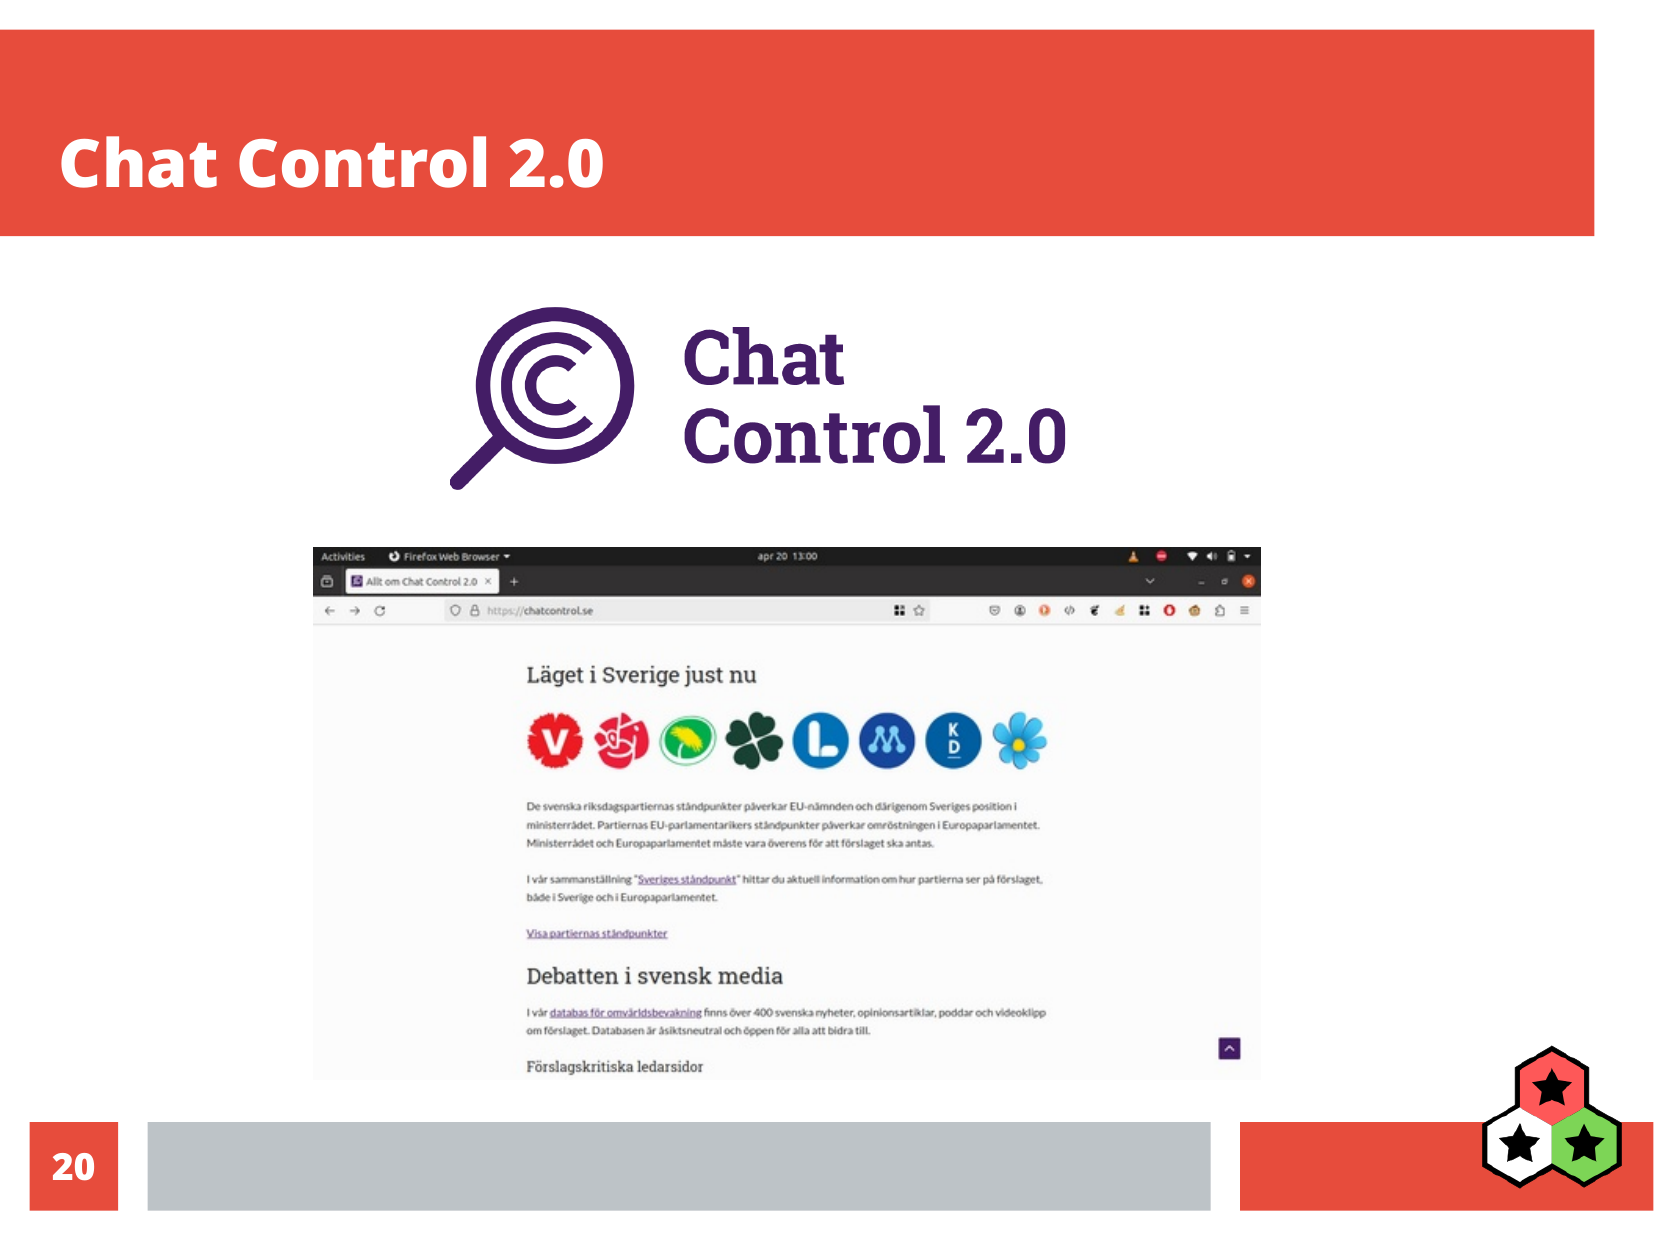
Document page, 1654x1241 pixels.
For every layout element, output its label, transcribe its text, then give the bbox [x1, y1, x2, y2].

picture [1463, 1028, 1640, 1205]
picture [313, 547, 1261, 1081]
title Chat Control 2.0 [59, 59, 1595, 207]
picture [450, 269, 1111, 523]
